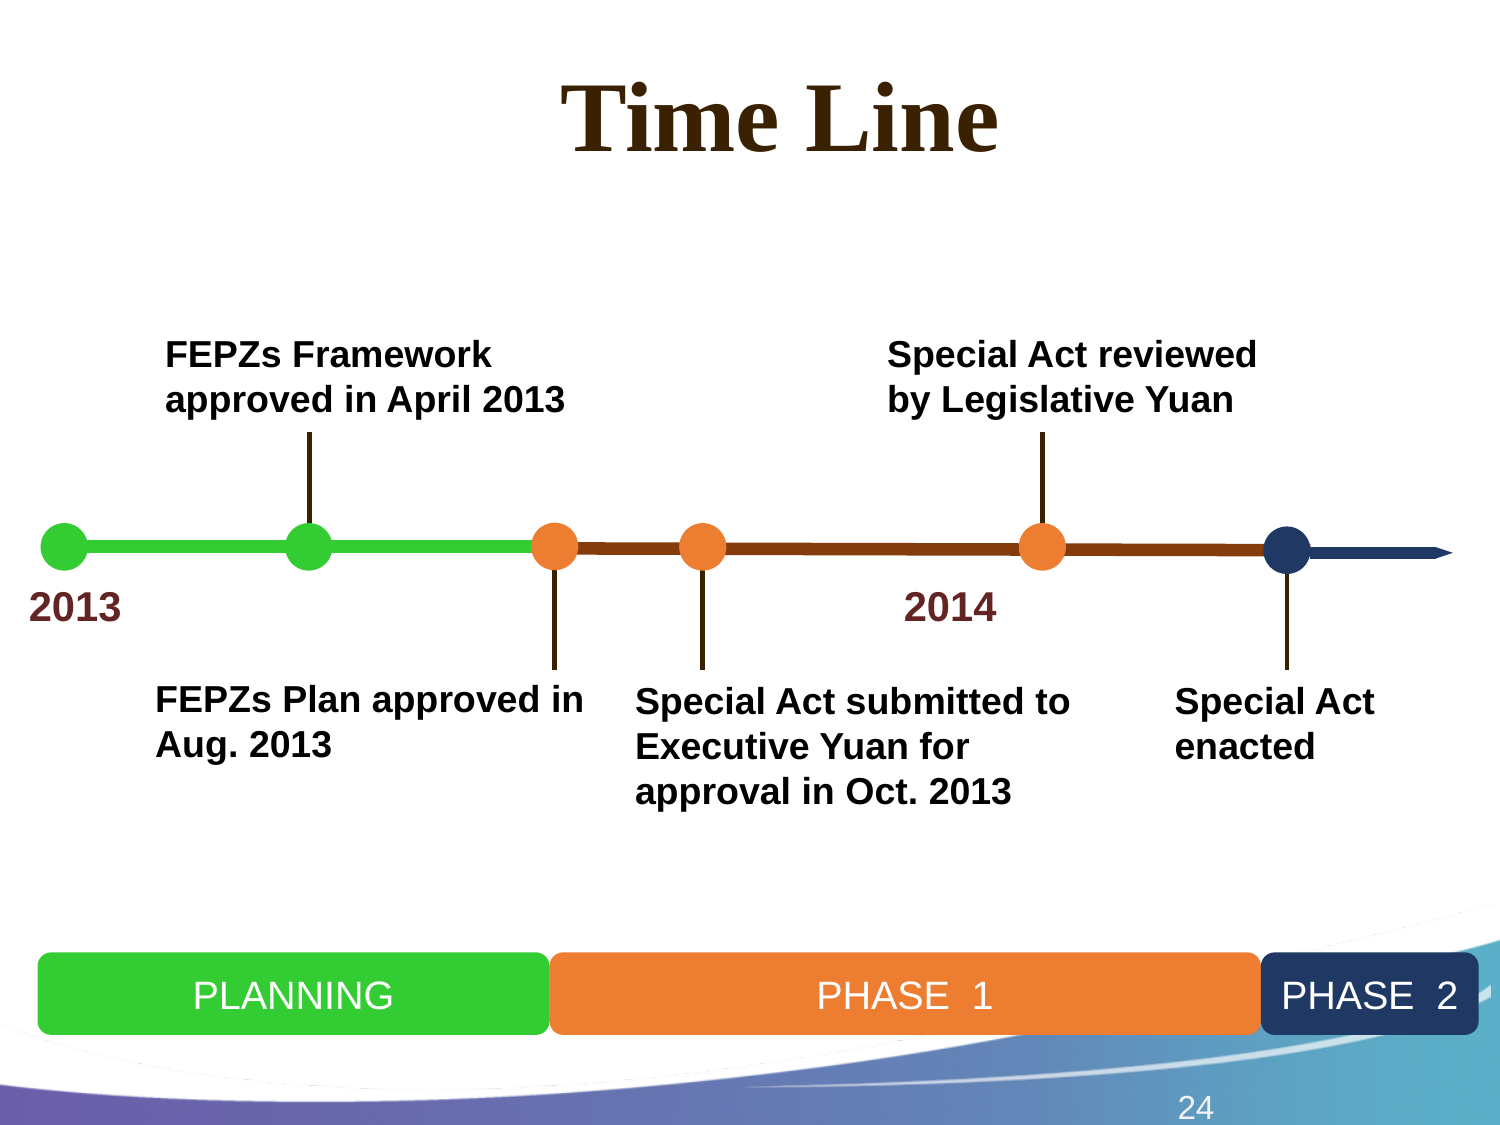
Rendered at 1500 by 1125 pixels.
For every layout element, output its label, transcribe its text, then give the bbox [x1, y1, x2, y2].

text_box [679, 523, 727, 571]
text_box FEPZs Framework approved in April 2013 [149, 322, 593, 429]
text_box PHASE 1 [550, 952, 1261, 1035]
text_box [531, 522, 579, 571]
text_box FEPZs Plan approved in Aug. 2013 [140, 667, 660, 774]
text_box [40, 523, 88, 571]
text_box Special Act enacted [1159, 669, 1424, 821]
text_box 2013 [13, 572, 141, 639]
text_box [285, 523, 333, 571]
text_box [1263, 526, 1311, 574]
text_box PHASE 2 [1260, 952, 1479, 1035]
text_box PLANNING [37, 952, 550, 1035]
title Time Line [103, 0, 1398, 219]
text_box 2014 [888, 572, 1016, 639]
text_box [1018, 523, 1066, 571]
text_box Special Act reviewed by Legislative Yuan [872, 322, 1292, 429]
text_box Special Act submitted to Executive Yuan for approval in Oct. 2013 [620, 669, 1140, 821]
